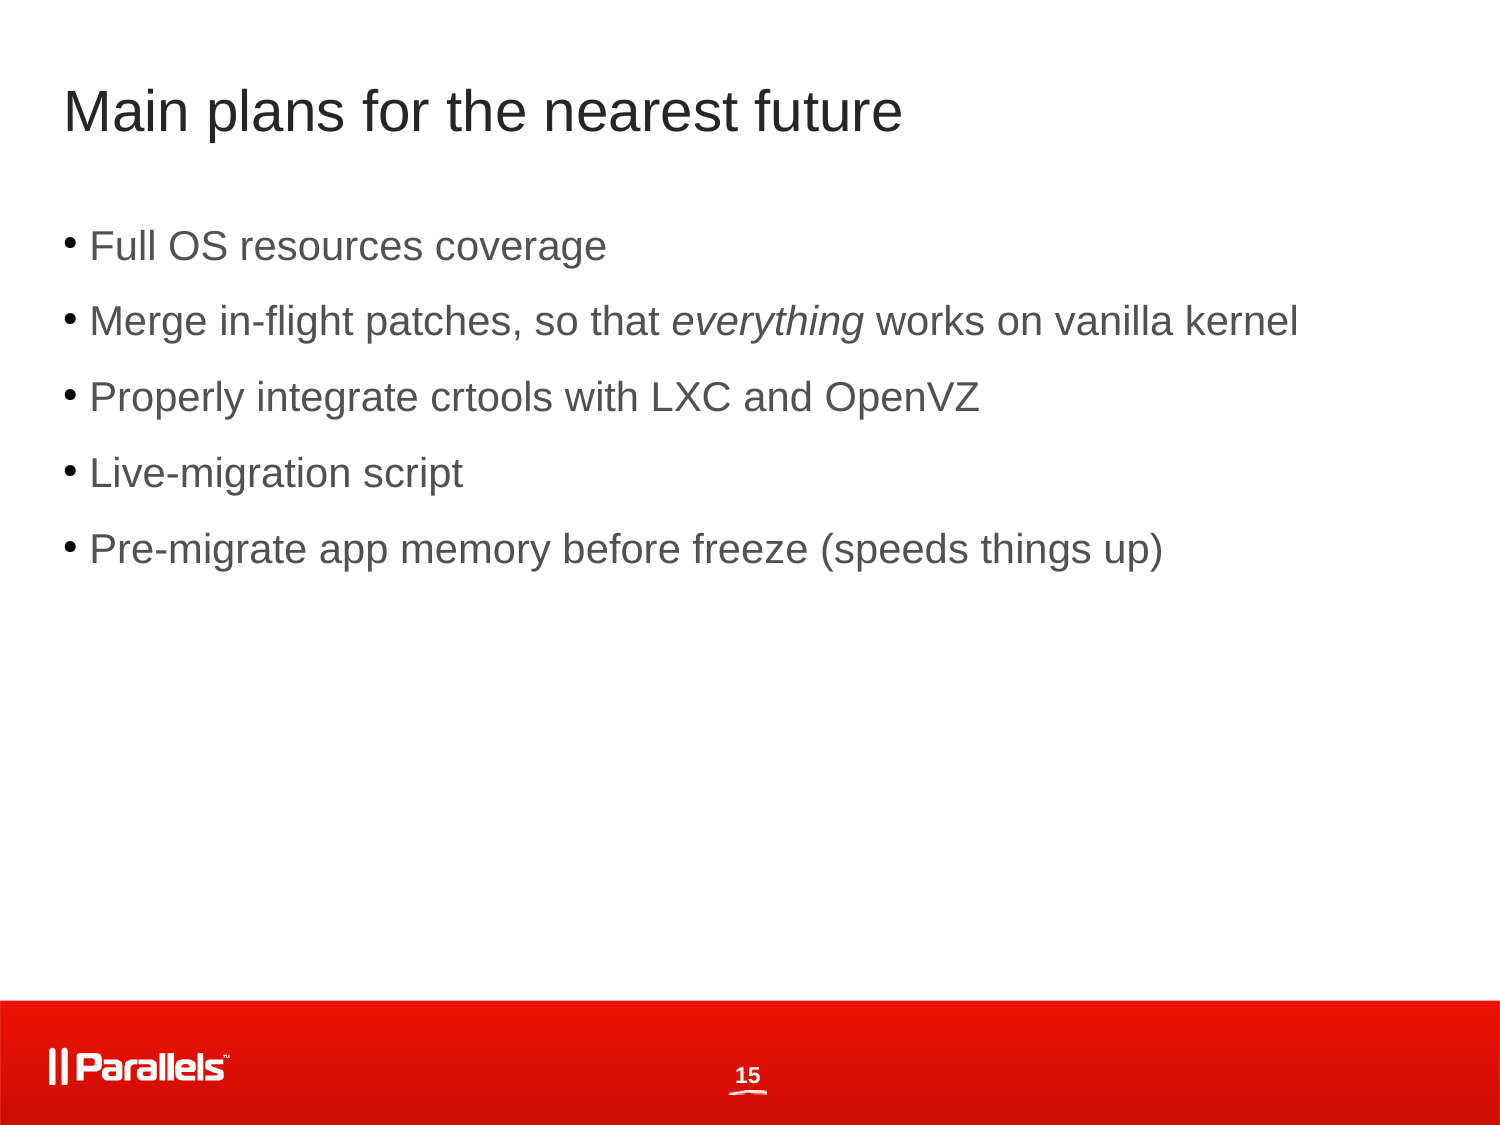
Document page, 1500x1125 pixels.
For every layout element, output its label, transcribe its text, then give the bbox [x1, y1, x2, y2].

picture [49, 1046, 230, 1085]
title Main plans for the nearest future [48, 10, 1454, 214]
picture [727, 1090, 767, 1095]
list Full OS resources coverage Merge in-flight patches, so that everything works on vanilla kernel Properly integrate crtools with LXC and OpenVZ Live-migration script Pre-migrate app memory before freeze (speeds things up) [47, 215, 1452, 958]
